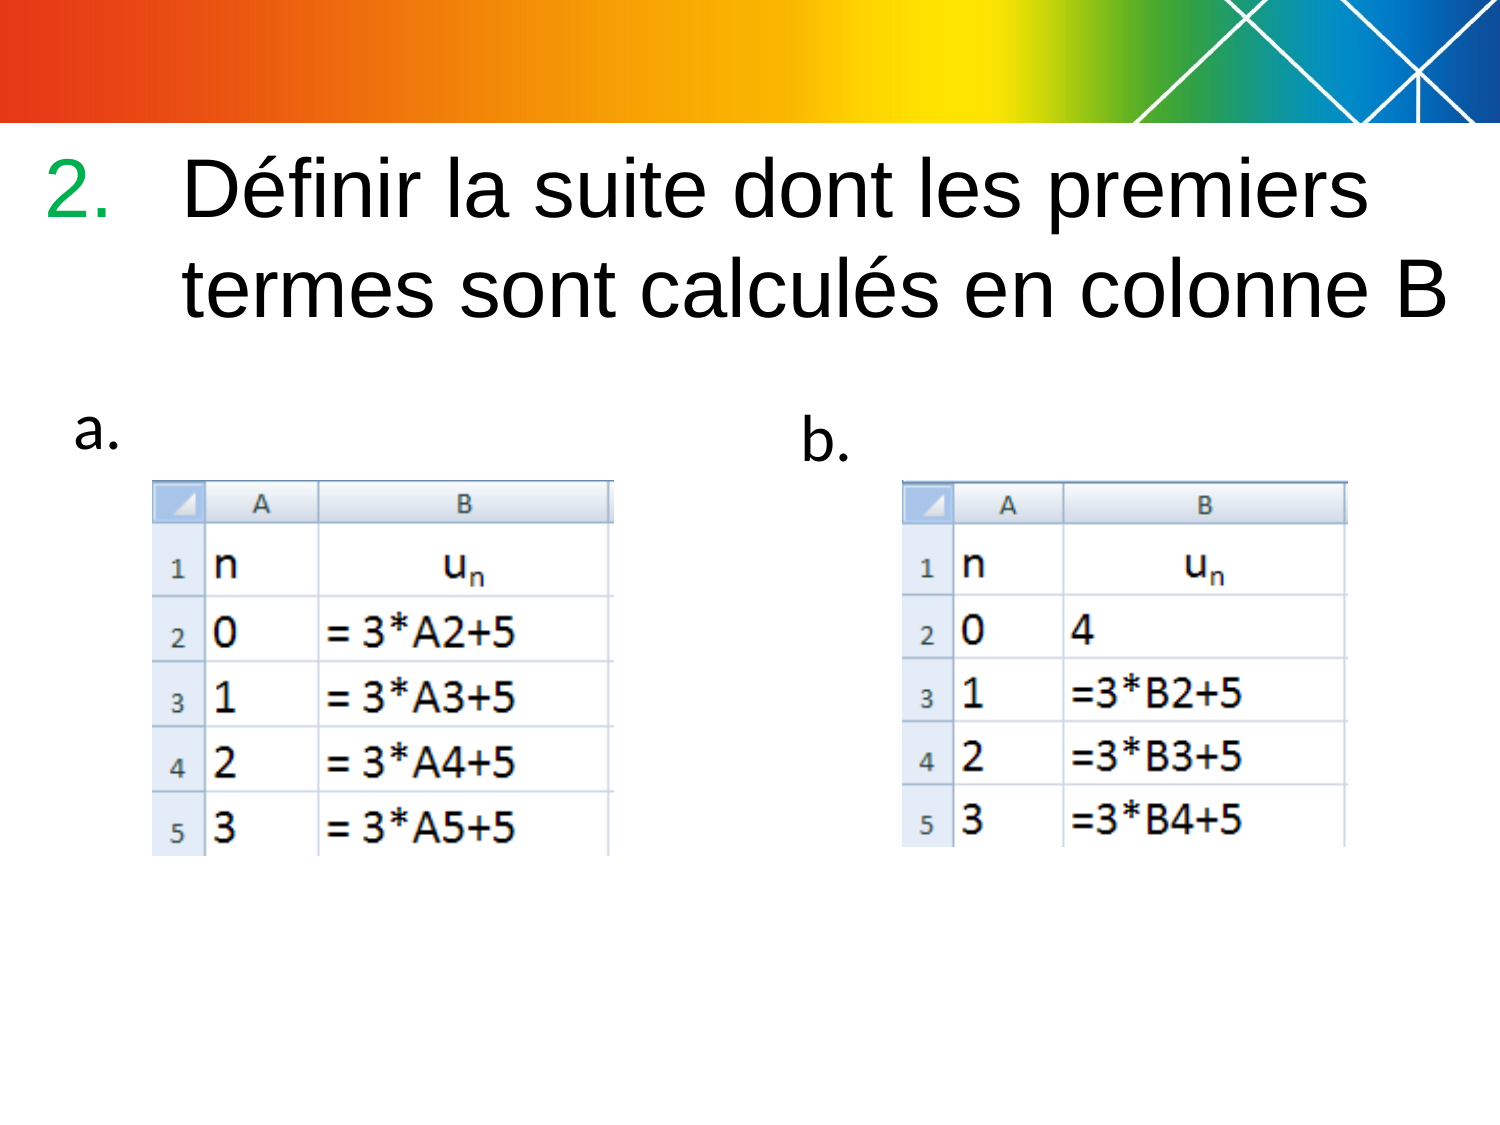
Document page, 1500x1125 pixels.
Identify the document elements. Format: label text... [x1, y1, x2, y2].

picture [152, 480, 614, 856]
picture [0, 0, 1359, 123]
picture [1340, 0, 1500, 123]
text_box a. [58, 374, 614, 631]
title Définir la suite dont les premiers termes sont calculés en colonne B [29, 126, 1500, 342]
picture [902, 480, 1348, 847]
text_box b. [785, 386, 1341, 563]
